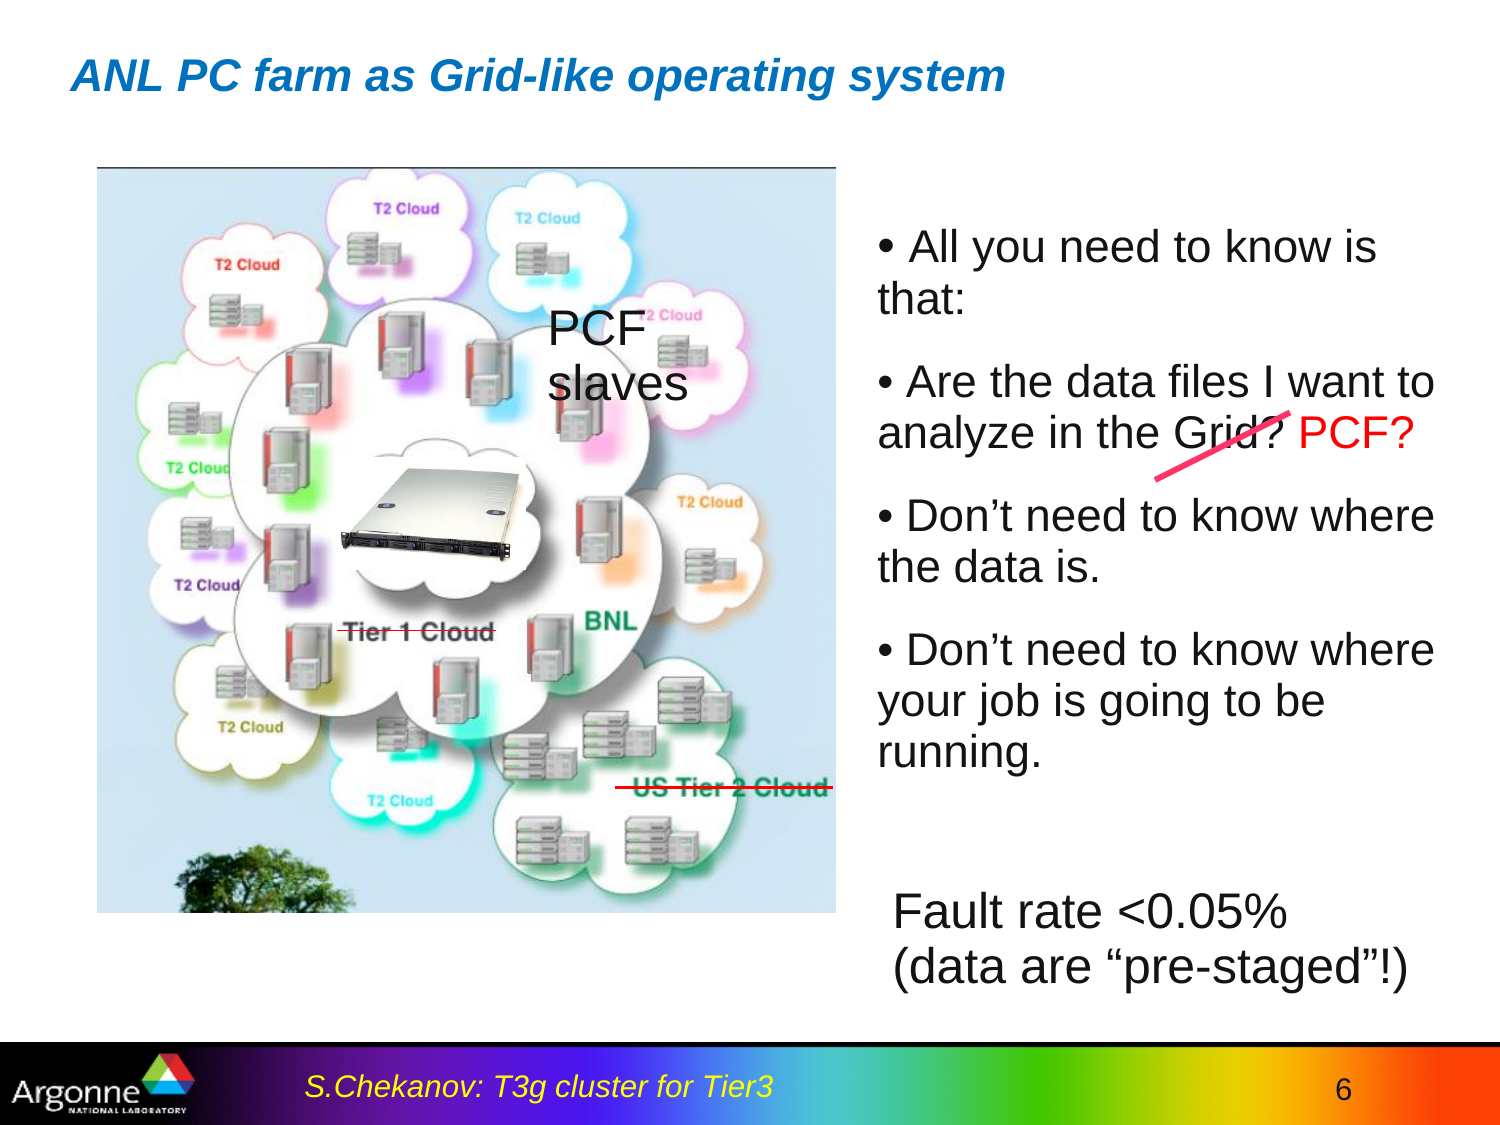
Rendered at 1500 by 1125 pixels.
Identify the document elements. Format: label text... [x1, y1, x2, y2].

picture [97, 166, 836, 913]
text_box Fault rate <0.05% (data are “pre-staged”!) [877, 875, 1456, 1036]
picture [0, 1042, 1500, 1125]
text_box PCF slaves [532, 292, 751, 419]
text_box All you need to know is that: Are the data files I want to analyze in the Grid? PCF? Don’t need to know where the data is. Don’t need to know where your job is going to be running. [862, 210, 1459, 786]
title ANL PC farm as Grid-like operating system [55, 54, 1361, 114]
